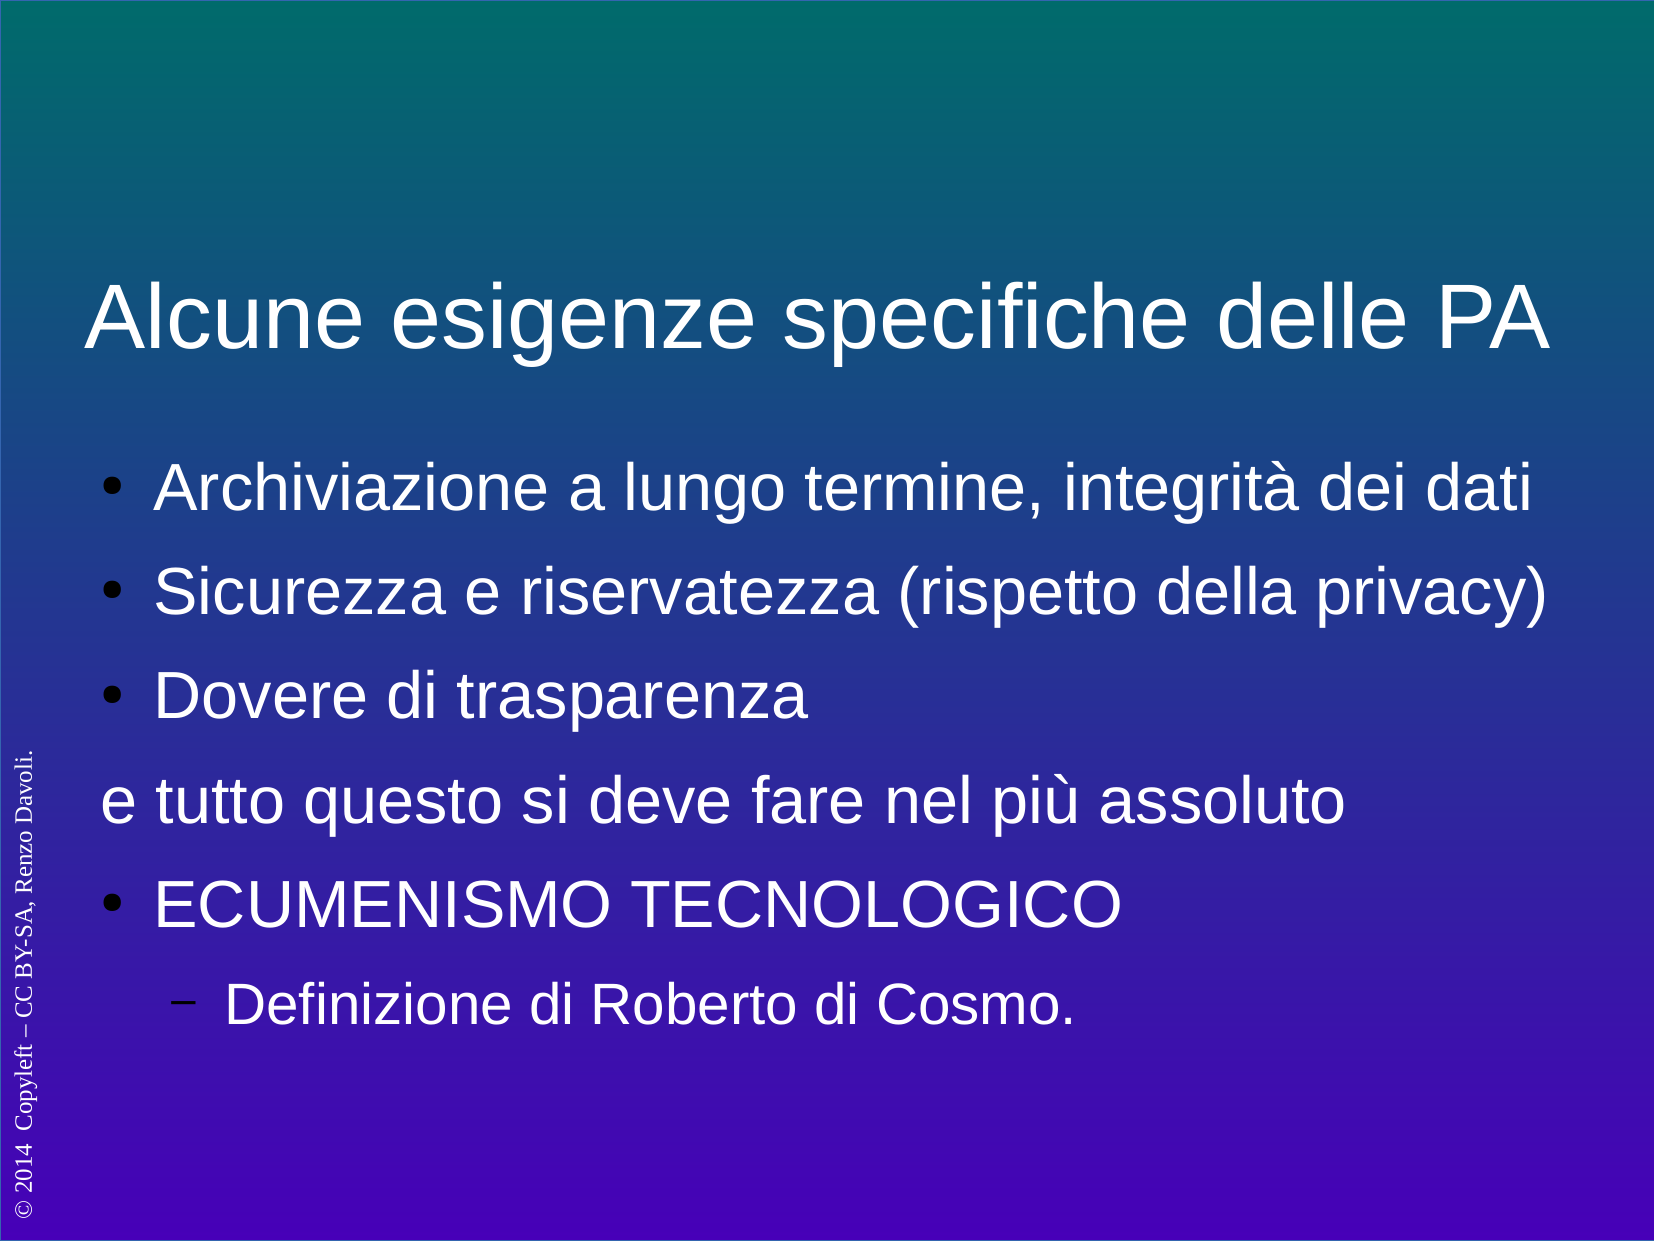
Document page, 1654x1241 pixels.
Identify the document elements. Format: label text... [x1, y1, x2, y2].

title Alcune esigenze specifiche delle PA [75, 220, 1564, 413]
list Archiviazione a lungo termine, integrità dei dati Sicurezza e riservatezza (rispetto della privacy) Dovere di trasparenza e tutto questo si deve fare nel più assoluto ECUMENISMO TECNOLOGICO Definizione di Roberto di Cosmo. [82, 450, 1571, 1094]
